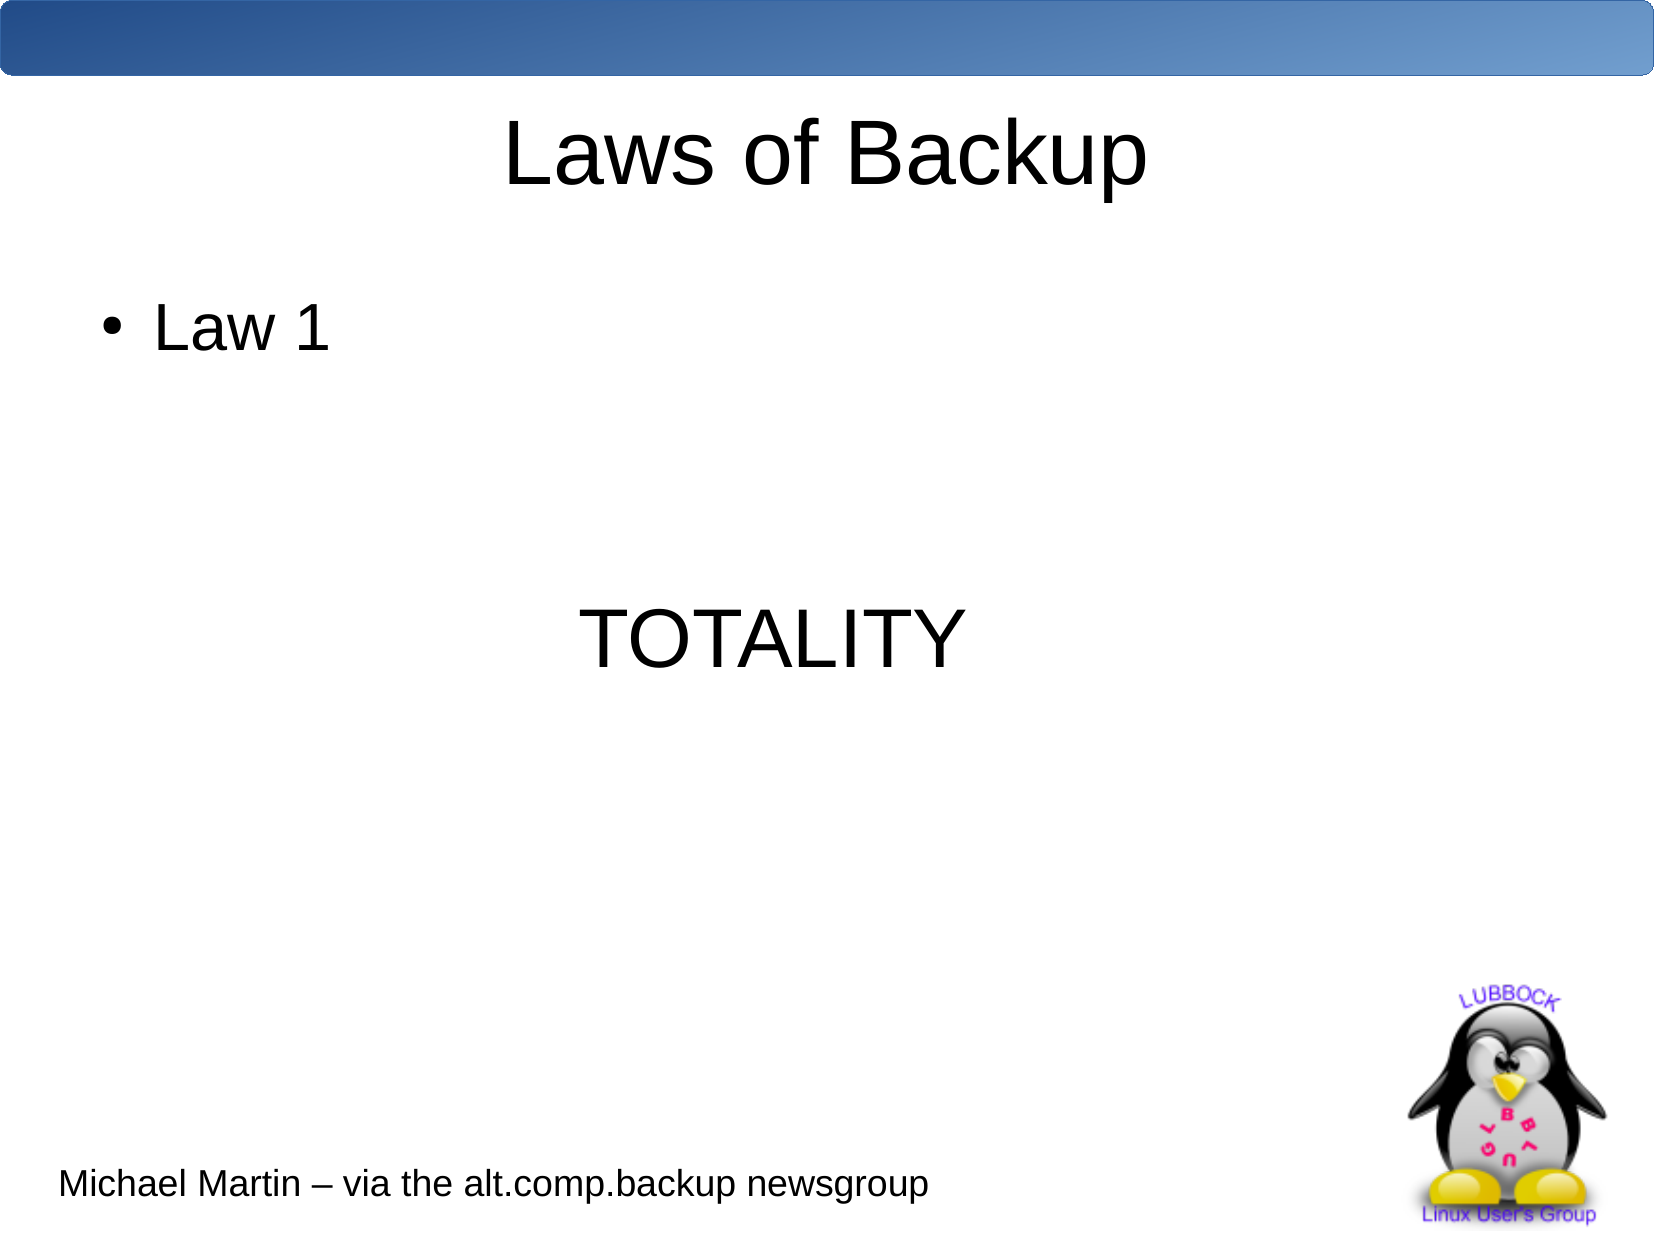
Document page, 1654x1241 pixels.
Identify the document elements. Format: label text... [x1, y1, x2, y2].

picture [1380, 974, 1636, 1231]
text_box Michael Martin – via the alt.comp.backup newsgroup [43, 1155, 1081, 1212]
text_box [0, 0, 1654, 76]
list Law 1 TOTALITY [82, 290, 1571, 1010]
title Laws of Backup [82, 76, 1571, 257]
